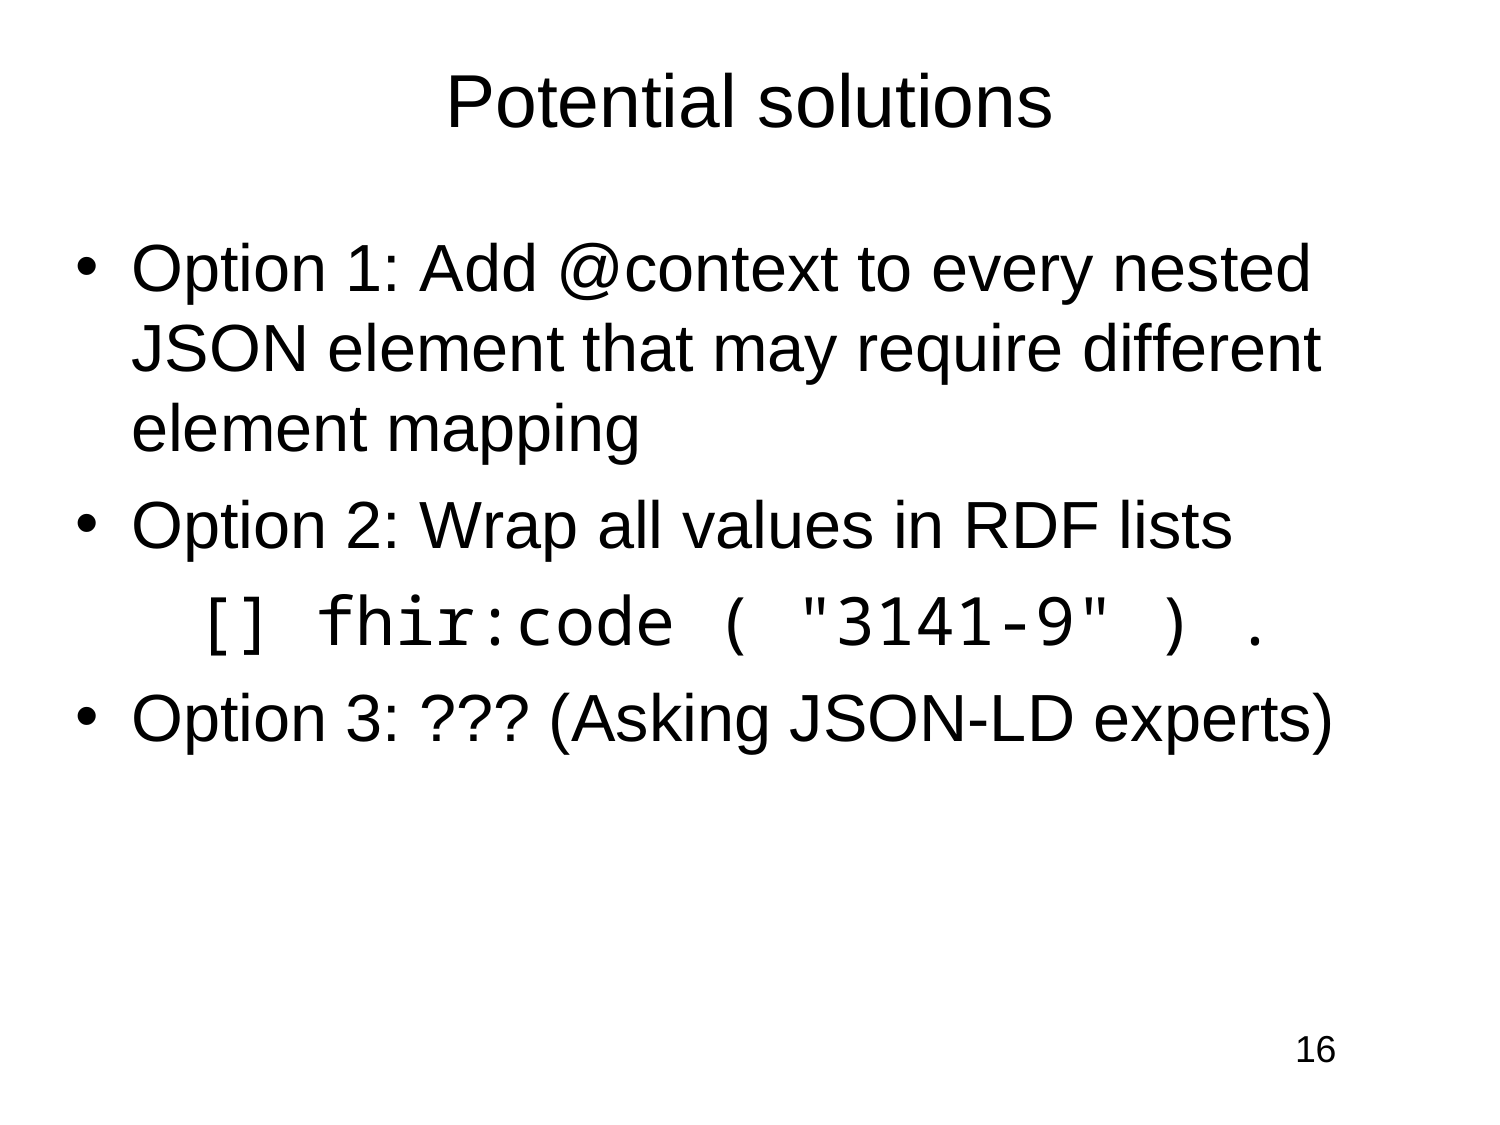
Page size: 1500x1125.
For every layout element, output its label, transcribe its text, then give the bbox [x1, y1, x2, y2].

list Option 1: Add @context to every nested JSON element that may require different element mapping Option 2: Wrap all values in RDF lists [] fhir:code ( "3141-9" ) . Option 3: ??? (Asking JSON-LD experts) [75, 224, 1426, 878]
title Potential solutions [75, 3, 1425, 192]
